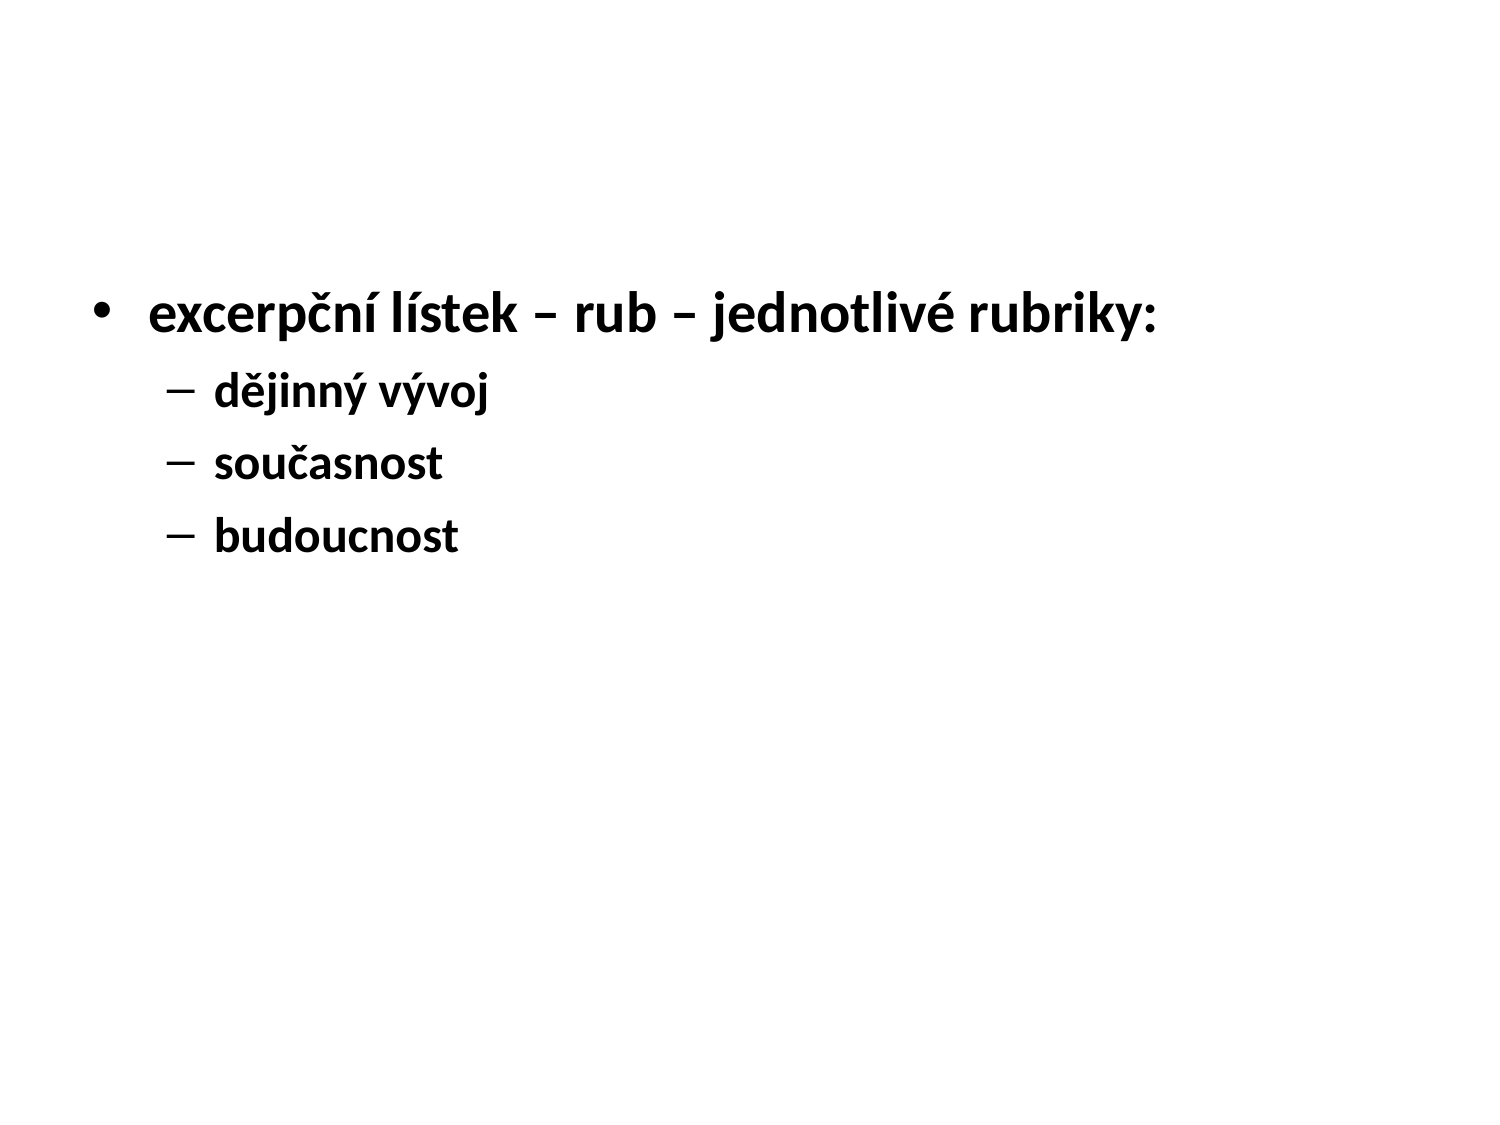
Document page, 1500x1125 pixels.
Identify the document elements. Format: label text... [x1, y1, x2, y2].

list excerpční lístek – rub – jednotlivé rubriky: dějinný vývoj současnost budoucnost [76, 267, 1427, 1010]
